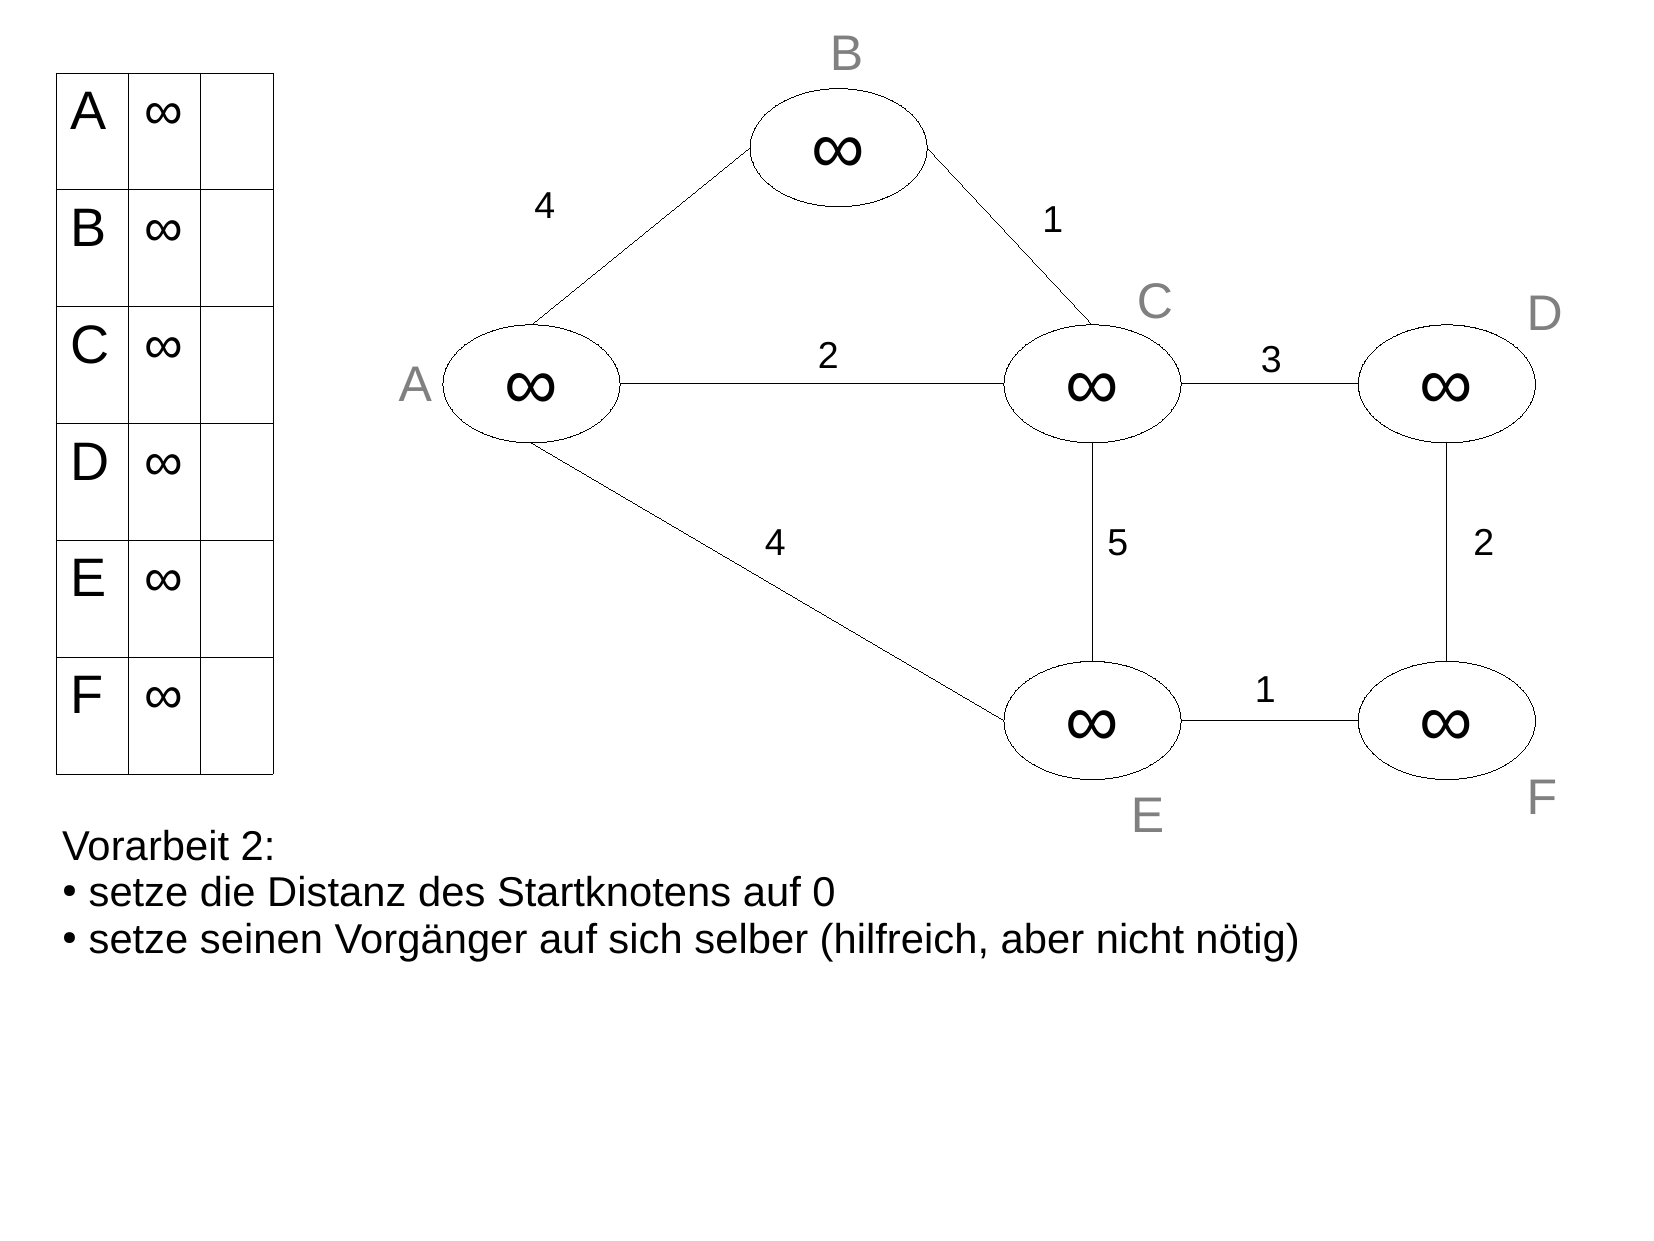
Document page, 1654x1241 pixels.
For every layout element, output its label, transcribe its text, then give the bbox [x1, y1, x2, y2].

text_box ∞ [750, 89, 928, 207]
table_header A [57, 74, 128, 189]
table_header ∞ [129, 74, 200, 189]
table_cell D [57, 424, 128, 540]
text_box 1 [1027, 191, 1087, 249]
text_box ∞ [1358, 661, 1536, 780]
text_box 2 [803, 326, 863, 384]
table_cell ∞ [129, 307, 200, 423]
table_cell [201, 424, 273, 540]
table_cell ∞ [129, 190, 200, 306]
text_box D [1511, 277, 1601, 367]
table_cell [201, 190, 273, 306]
text_box ∞ [1358, 324, 1536, 443]
text_box B [814, 17, 904, 89]
table_cell ∞ [129, 541, 200, 657]
text_box 4 [519, 177, 579, 235]
text_box ∞ [1003, 661, 1182, 780]
table_cell B [57, 190, 128, 306]
text_box 3 [1246, 330, 1306, 390]
text_box F [1511, 761, 1601, 869]
table_cell E [57, 541, 128, 657]
table_cell [201, 307, 273, 423]
text_box 2 [1458, 513, 1518, 585]
text_box 1 [1240, 661, 1300, 725]
text_box E [1116, 779, 1176, 815]
text_box Vorarbeit 2: setze die Distanz des Startknotens auf 0 setze seinen Vorgänger auf sich selber (hilfreich, aber nicht nötig) [47, 815, 1565, 1018]
table_cell ∞ [129, 424, 200, 540]
table_cell ∞ [129, 658, 200, 774]
table_cell F [57, 658, 128, 774]
table_cell C [57, 307, 128, 423]
text_box 5 [1092, 513, 1152, 573]
table_cell [201, 541, 273, 657]
text_box 4 [750, 513, 810, 571]
text_box C [1122, 265, 1211, 361]
text_box A [383, 348, 473, 432]
table_cell [201, 658, 273, 774]
text_box ∞ [461, 324, 621, 443]
text_box ∞ [1003, 324, 1182, 443]
table_header [201, 74, 273, 189]
